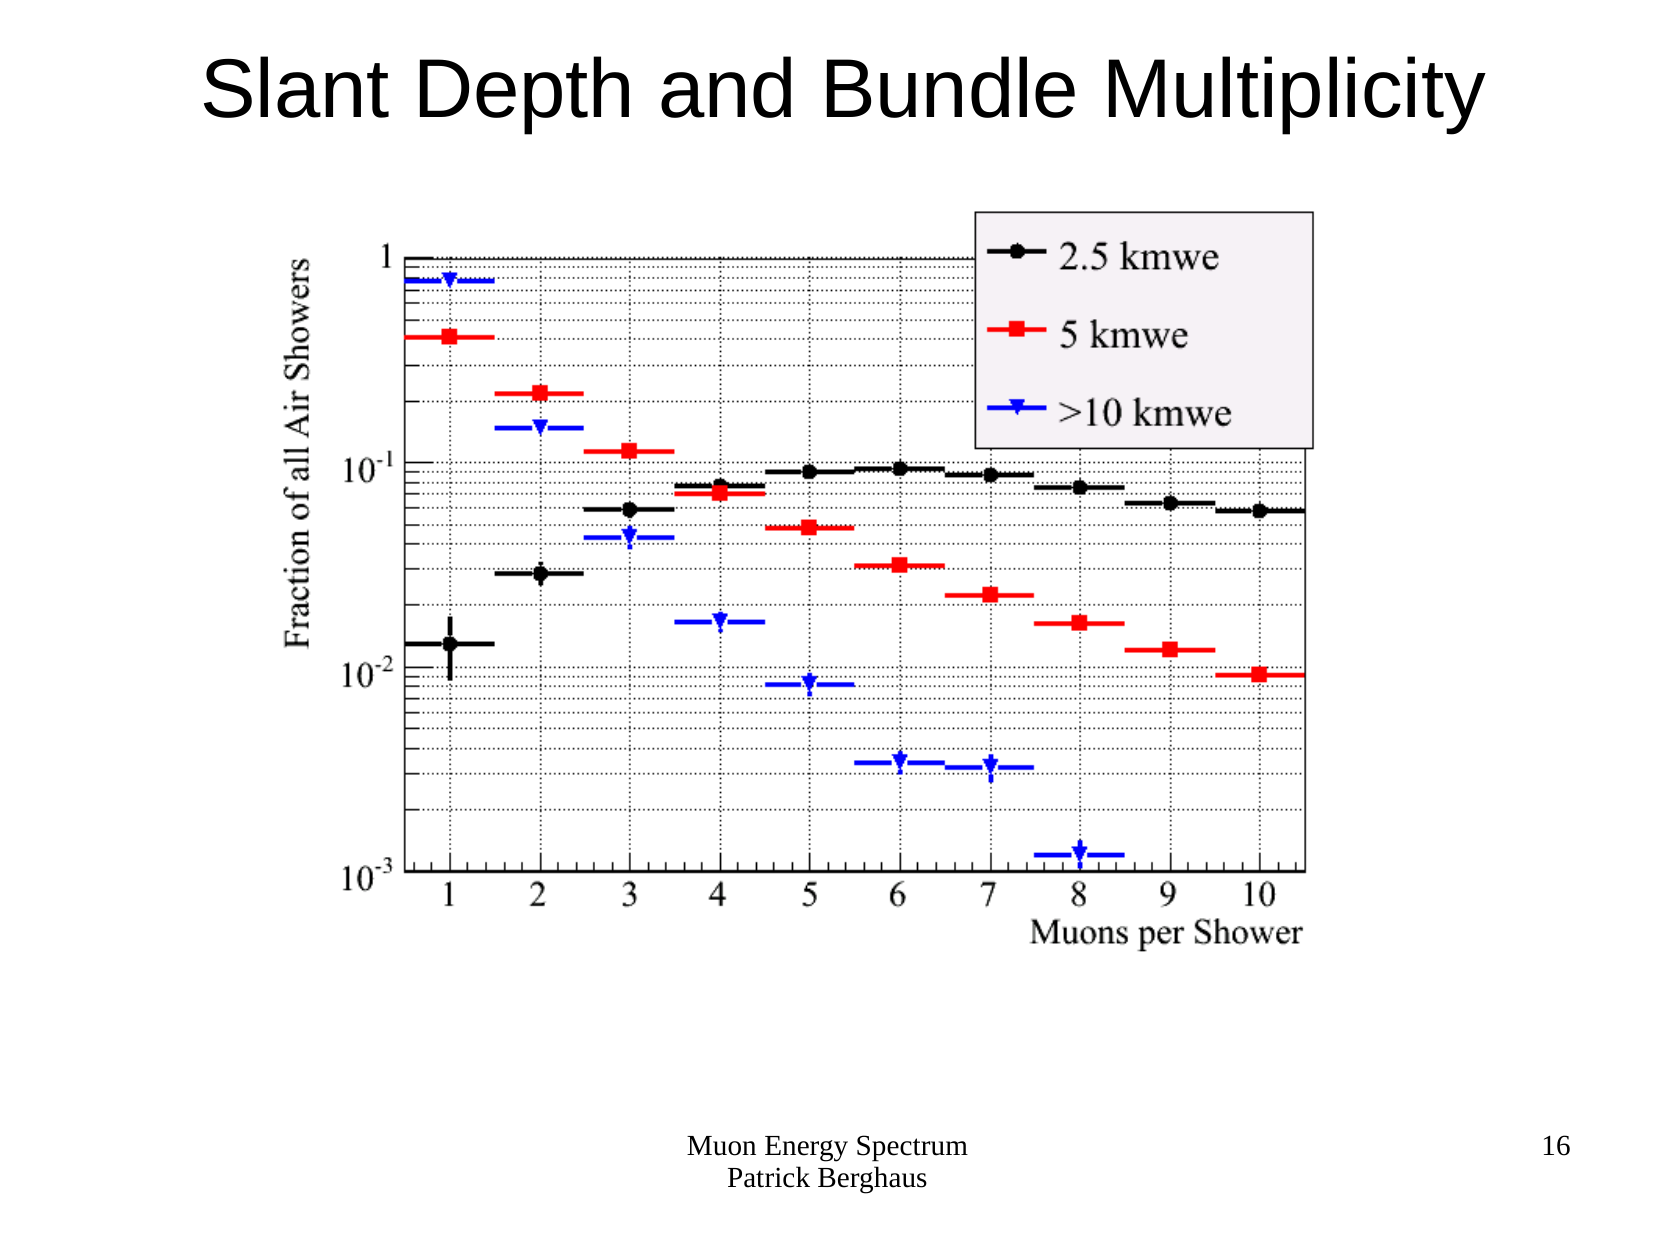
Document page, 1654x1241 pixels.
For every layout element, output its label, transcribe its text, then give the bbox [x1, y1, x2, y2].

picture [262, 193, 1411, 976]
text_box Slant Depth and Bundle Multiplicity [185, 35, 1502, 174]
